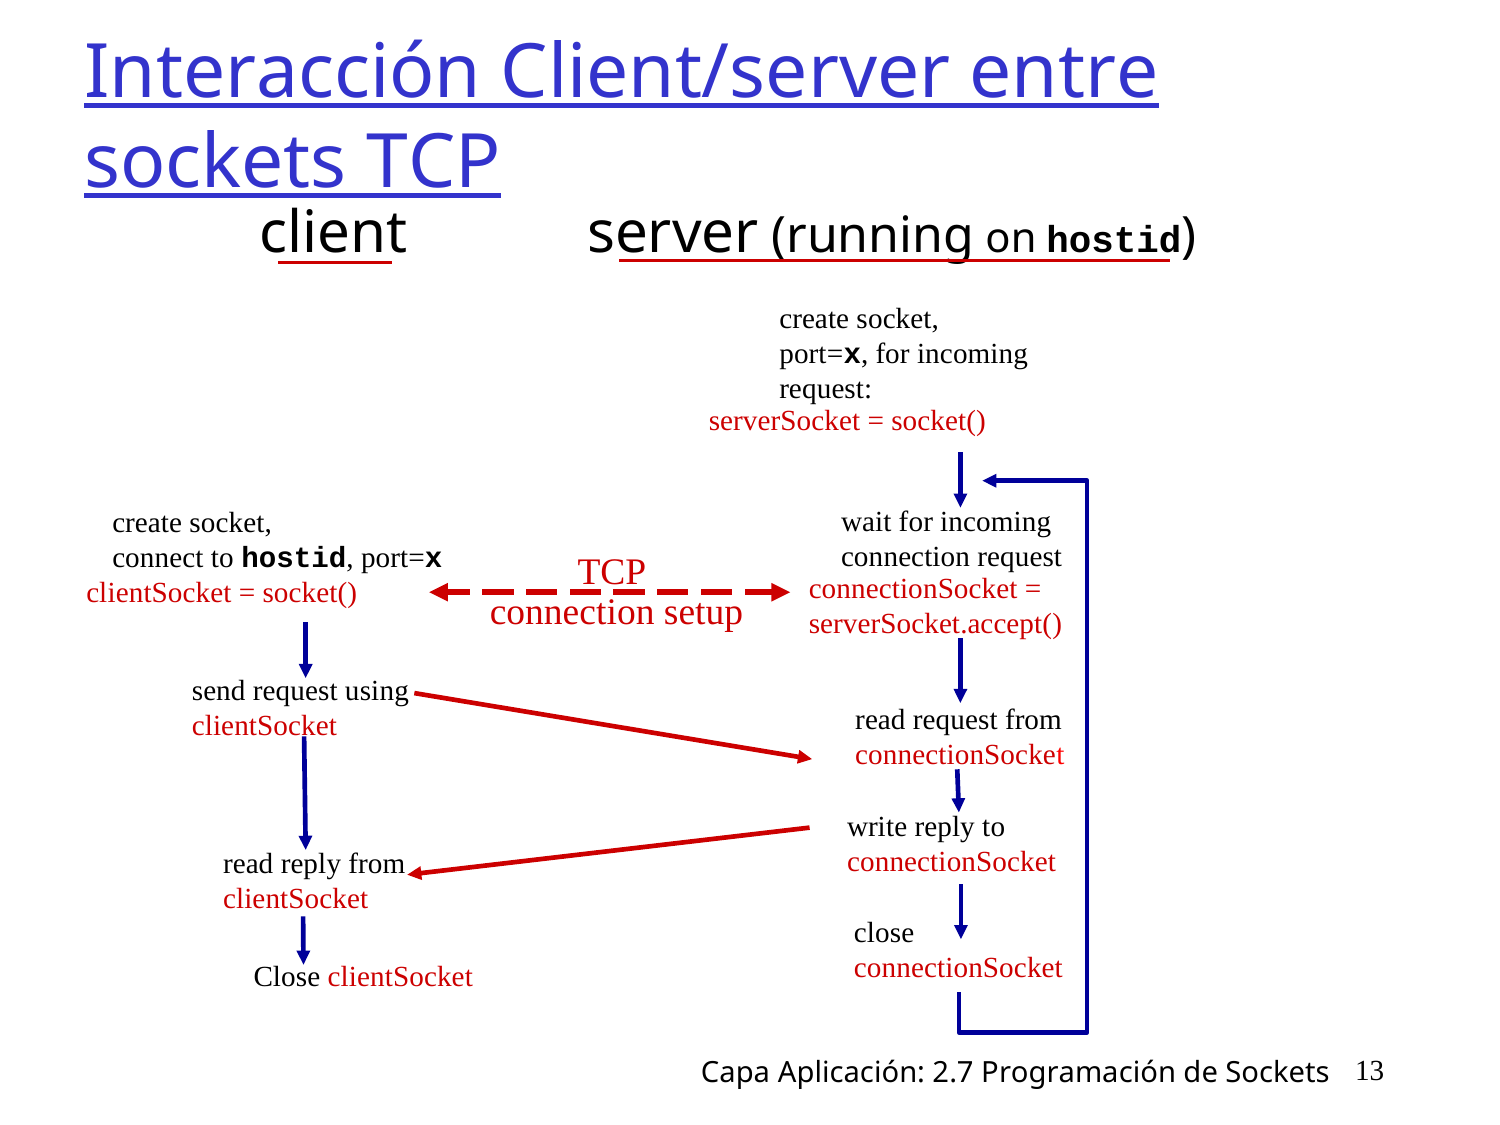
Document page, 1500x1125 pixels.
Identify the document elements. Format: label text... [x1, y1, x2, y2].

text_box client [244, 186, 423, 272]
text_box wait for incoming connection request [826, 494, 1078, 561]
text_box serverSocket = socket() [693, 393, 1080, 444]
text_box Close clientSocket [238, 949, 489, 1001]
text_box create socket, connect to hostid, port=x [97, 495, 458, 565]
text_box read request from connectionSocket [840, 692, 1080, 779]
text_box create socket, port=x, for incoming request: [764, 291, 1081, 413]
text_box server (running on hostid) [572, 186, 1212, 273]
text_box read reply from clientSocket [208, 836, 421, 923]
text_box connectionSocket = serverSocket.accept() [794, 561, 1078, 648]
text_box send request using clientSocket [177, 663, 425, 749]
text_box TCP connection setup [474, 544, 759, 641]
text_box clientSocket = socket() [71, 565, 459, 616]
title Interacción Client/server entre sockets TCP [69, 14, 1444, 171]
text_box close connectionSocket [839, 905, 1079, 992]
text_box write reply to connectionSocket [832, 799, 1072, 885]
